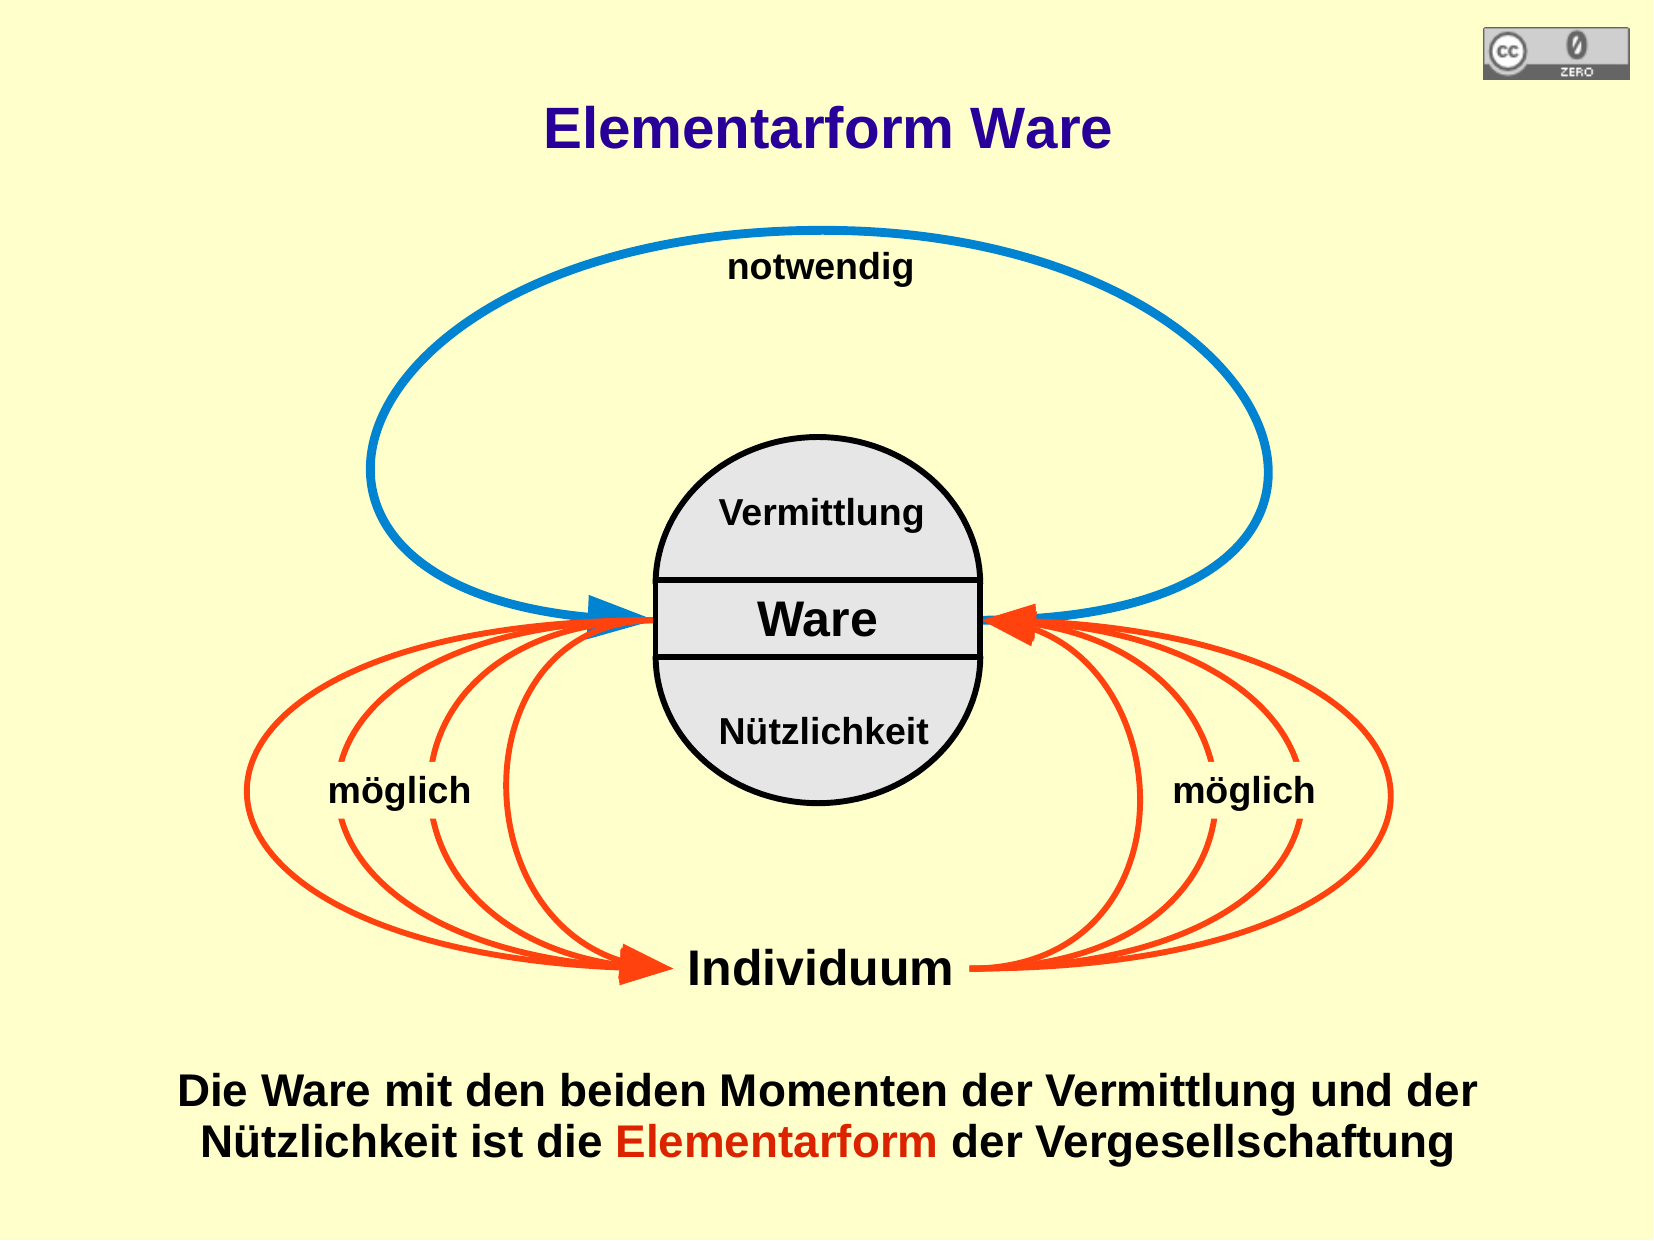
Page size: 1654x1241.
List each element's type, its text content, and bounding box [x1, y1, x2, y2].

title Elementarform Ware [86, 49, 1571, 207]
text_box [655, 658, 981, 804]
text_box Individuum [673, 933, 970, 1005]
text_box möglich [1157, 761, 1332, 819]
text_box möglich [312, 761, 487, 819]
text_box Ware [655, 580, 981, 658]
text_box [655, 437, 981, 580]
text_box Vermittlung [703, 484, 940, 542]
text_box notwendig [712, 238, 931, 296]
text_box Nützlichkeit [703, 702, 944, 760]
picture [1483, 27, 1630, 80]
text_box Die Ware mit den beiden Momenten der Vermittlung und der Nützlichkeit ist die Elementarform der Vergesellschaftung [162, 1057, 1495, 1175]
